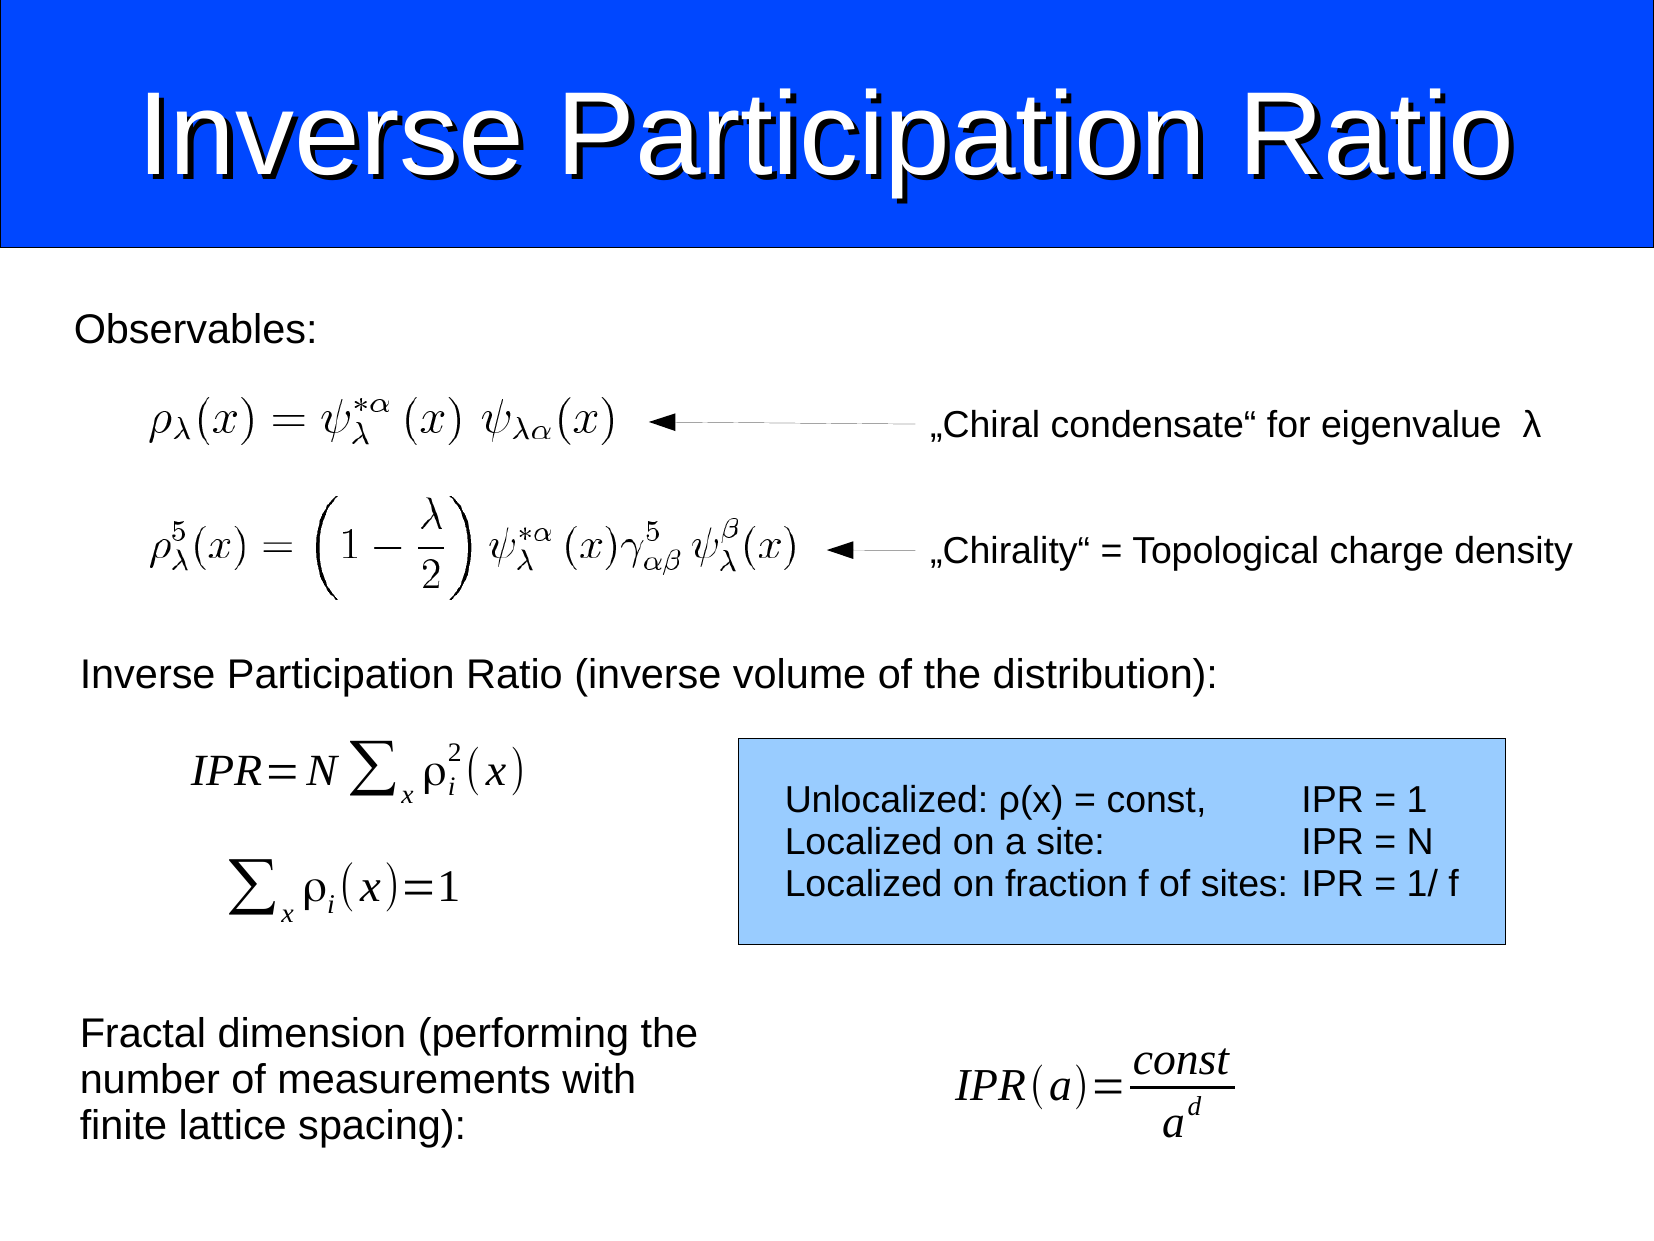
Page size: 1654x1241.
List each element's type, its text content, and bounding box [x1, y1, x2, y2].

title Inverse Participation Ratio [82, 38, 1570, 229]
text_box „Chirality“ = Topological charge density [915, 521, 1595, 579]
text_box [0, 0, 1654, 248]
chart [944, 1033, 1244, 1148]
text_box „Chiral condensate“ for eigenvalue λ [915, 395, 1595, 453]
chart [218, 856, 468, 929]
chart [180, 738, 532, 810]
text_box Unlocalized: ρ(x) = const, IPR = 1 Localized on a site: IPR = N Localized on fraction f of sites: IPR = 1/ f [738, 738, 1506, 945]
picture [118, 371, 827, 633]
text_box Fractal dimension (performing the number of measurements with finite lattice spacing): [64, 1002, 745, 1157]
text_box Observables: [59, 299, 666, 361]
text_box Inverse Participation Ratio (inverse volume of the distribution): [64, 643, 1424, 706]
